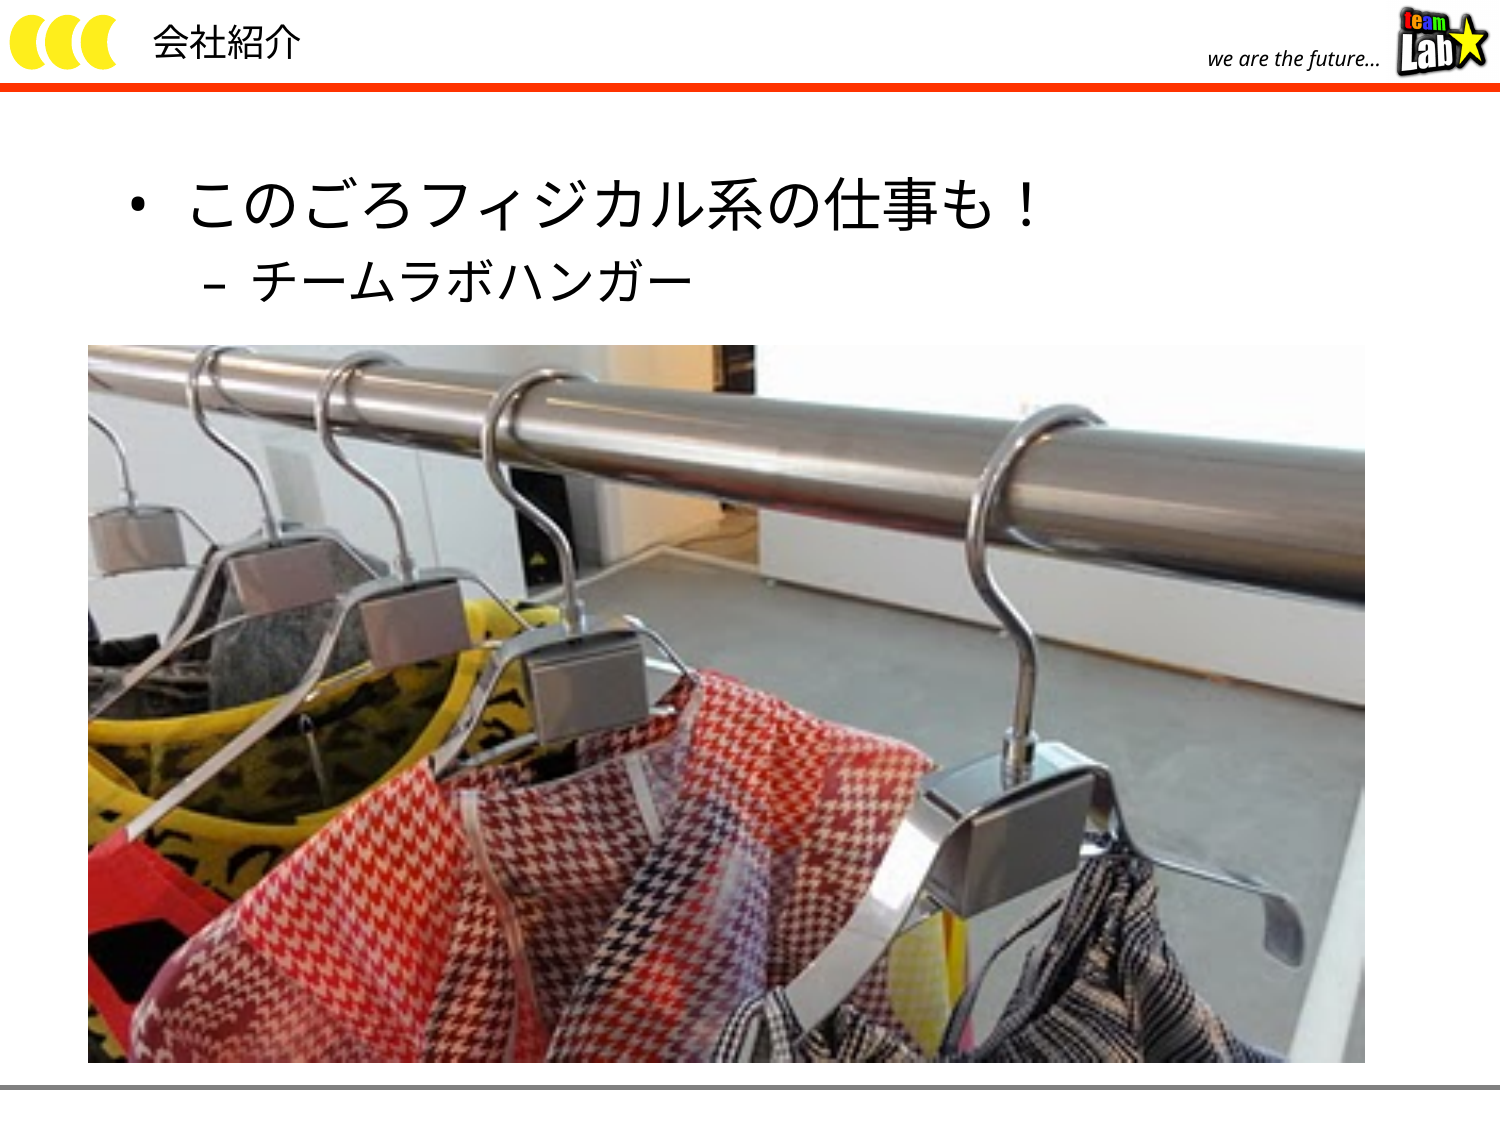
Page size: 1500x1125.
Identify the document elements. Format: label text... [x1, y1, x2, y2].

title 会社紹介 [137, 11, 925, 72]
list このごろフィジカル系の仕事も！ チームラボハンガー [112, 160, 1140, 345]
picture [1386, 0, 1499, 83]
picture [88, 345, 1365, 1063]
